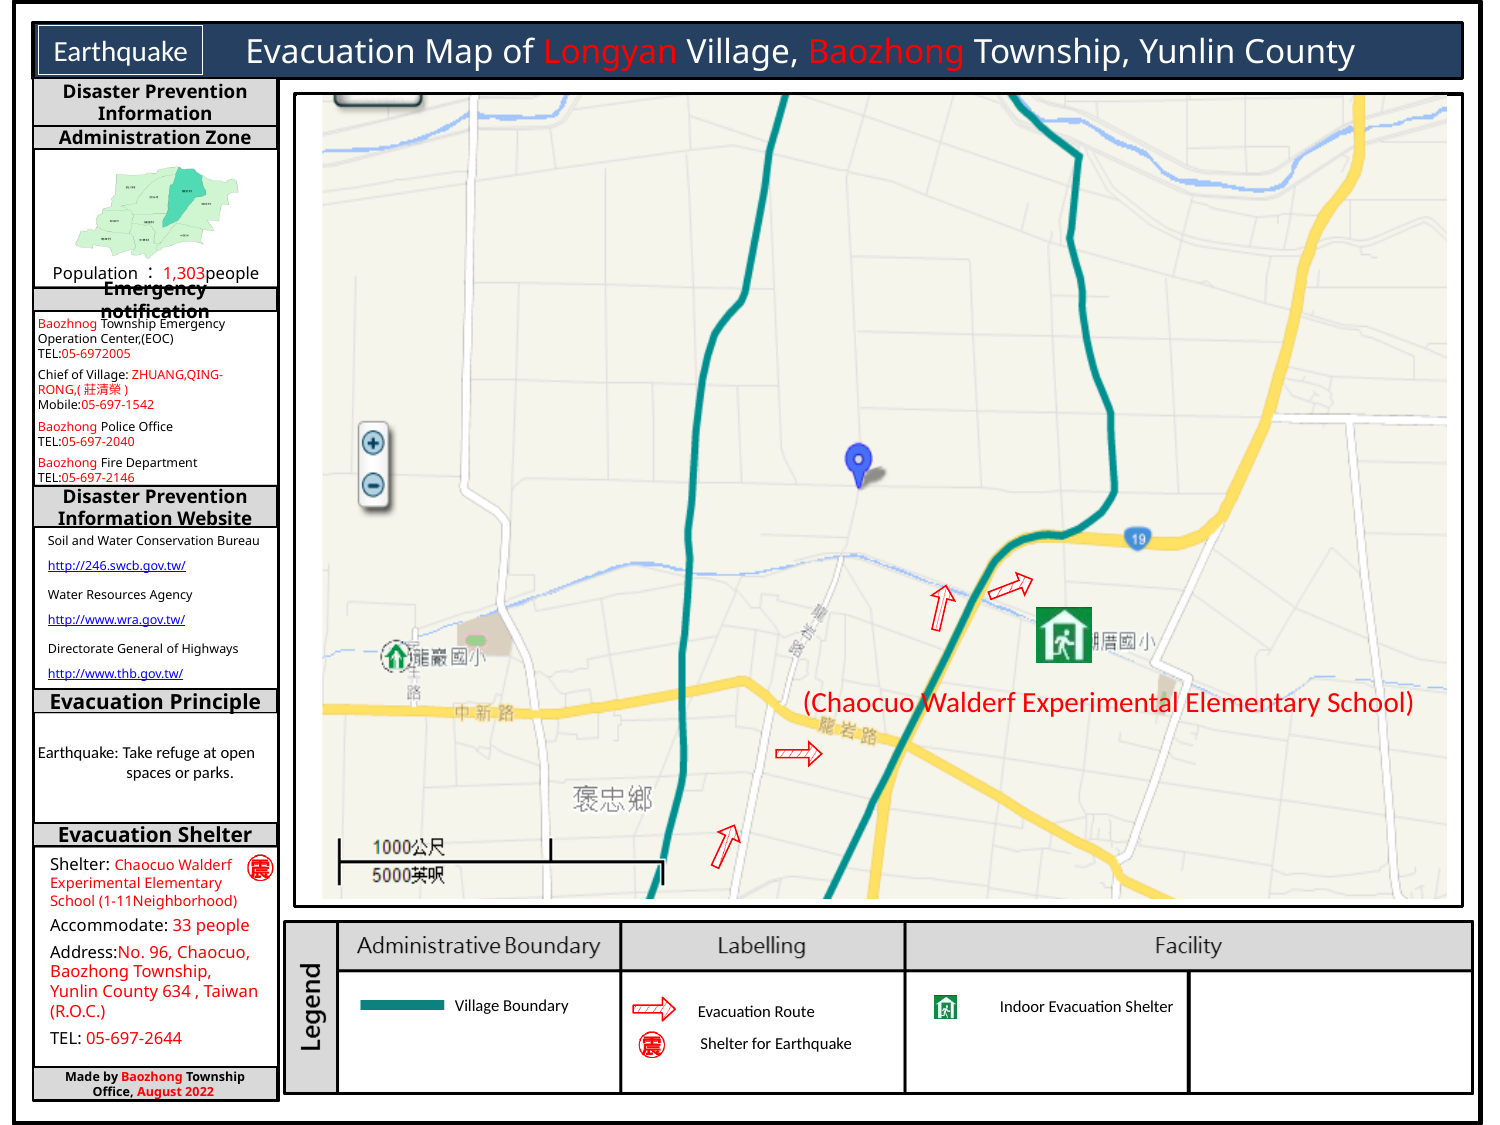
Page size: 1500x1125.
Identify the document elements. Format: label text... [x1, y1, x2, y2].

text_box [988, 572, 1033, 600]
text_box Earthquake [38, 25, 203, 75]
picture [32, 79, 1447, 1102]
picture [283, 920, 1474, 1095]
text_box (Chaocuo Walderf Experimental Elementary School) [788, 675, 1430, 726]
text_box Evacuation Map of Longyan Village, Baozhong Township, Yunlin County [32, 22, 1463, 79]
text_box Shelter: Chaocuo Walderf Experimental Elementary School (1-11Neighborhood) Accommodate: 33 people Address:No. 96, Chaocuo, Baozhong Township, Yunlin County 634 , Taiwan (R.O.C.) TEL: 05-697-2644 [35, 899, 277, 1082]
text_box [931, 585, 955, 631]
text_box [776, 741, 822, 766]
text_box Made by Baozhong Township Office, August 2022 [33, 1067, 278, 1100]
text_box Disaster Prevention Information [33, 78, 278, 95]
text_box [711, 825, 740, 869]
